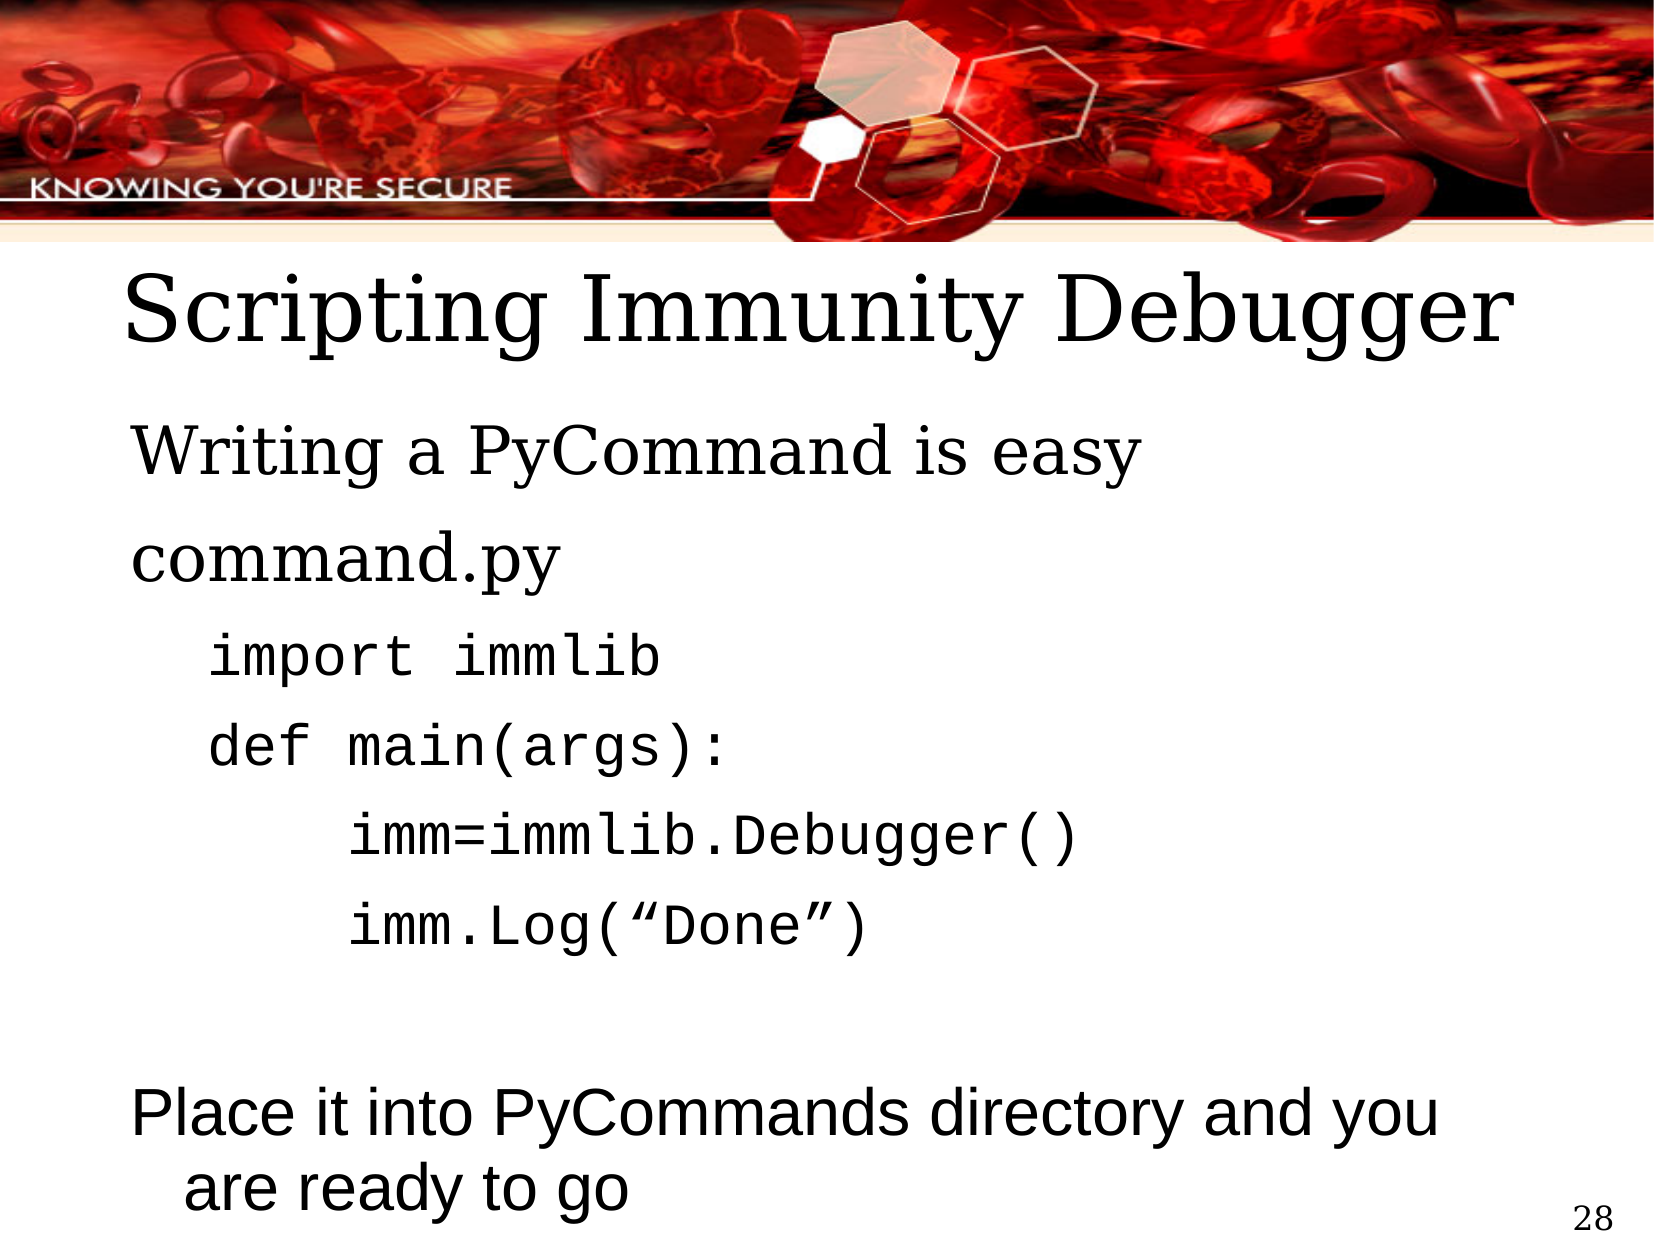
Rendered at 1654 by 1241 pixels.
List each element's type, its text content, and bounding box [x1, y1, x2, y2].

picture [0, 0, 1654, 242]
list Writing a PyCommand is easy command.py import immlib def main(args): imm=immlib.Debugger() imm.Log(“Done”) Place it into PyCommands directory and you are ready to go [112, 412, 1525, 1225]
title Scripting Immunity Debugger [112, 225, 1525, 395]
